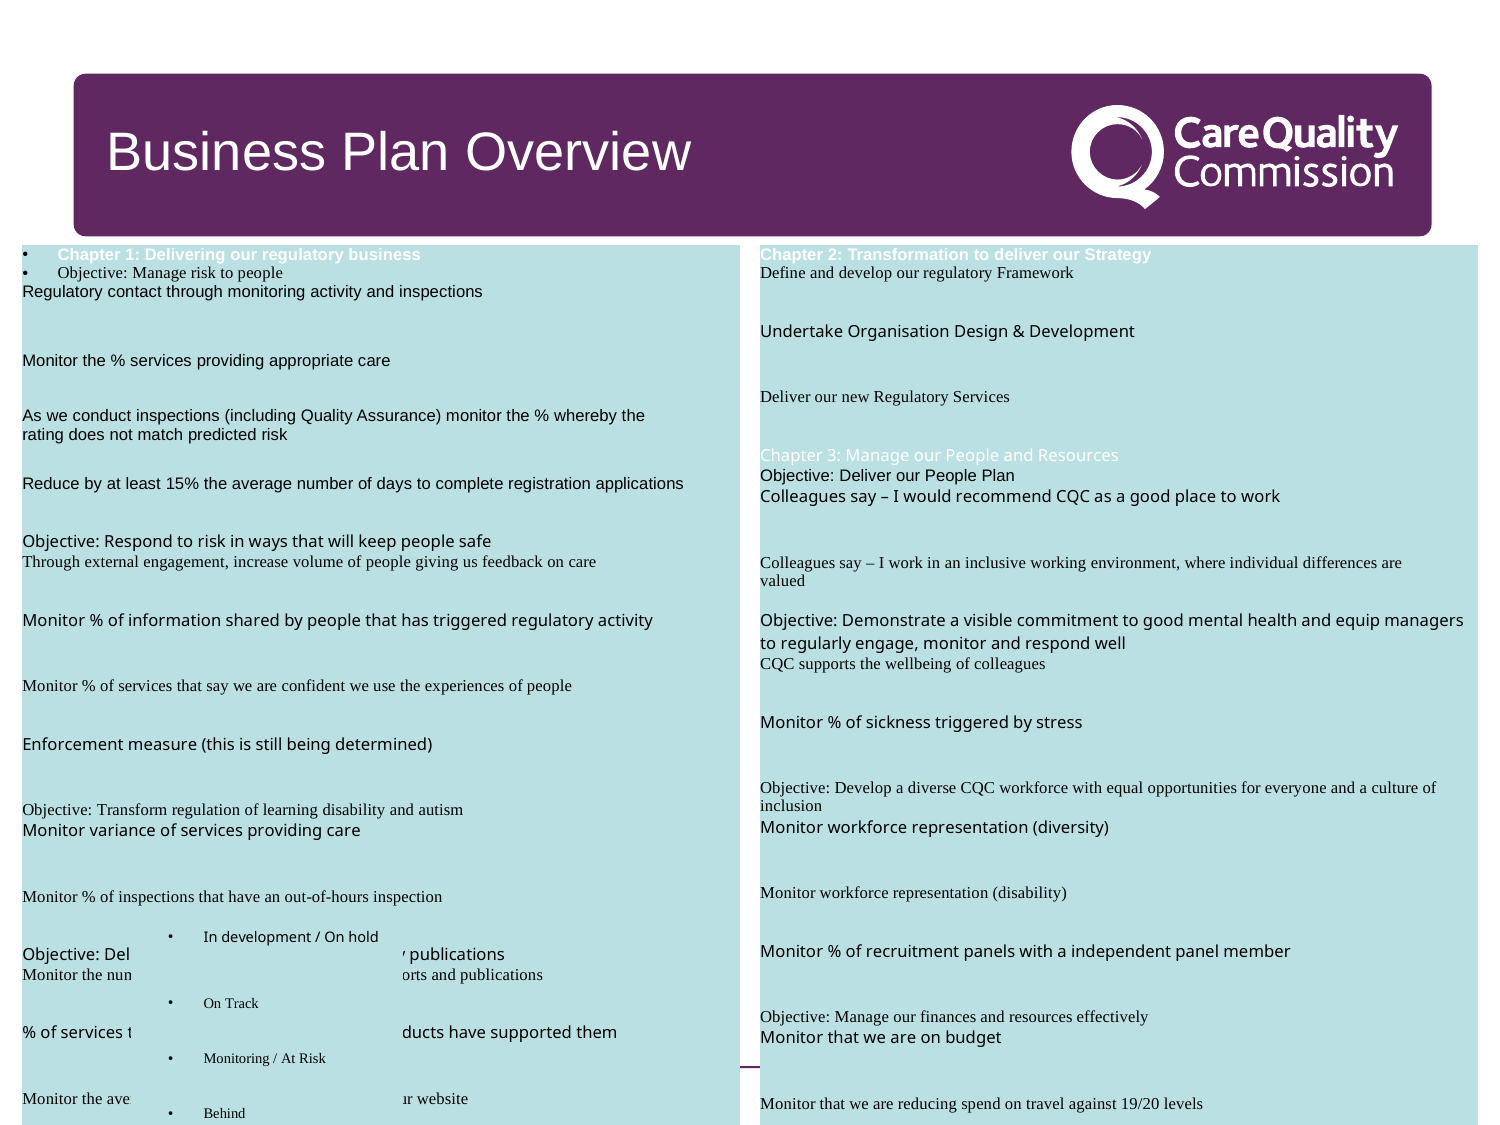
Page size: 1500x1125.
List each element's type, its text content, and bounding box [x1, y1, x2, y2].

table_cell Objective: Respond to risk in ways that will keep people safe [22, 530, 740, 553]
table_cell [688, 819, 740, 887]
table_cell Monitor the average age of our assessment outputs on our website [22, 1089, 131, 1125]
table_cell Monitor % of services that say we are confident we use the experiences of people [22, 677, 688, 732]
table_cell Objective: Deliver our independent voice and key publications [22, 943, 131, 966]
table_cell Monitor workforce representation (diversity) [760, 815, 1424, 884]
table_header [131, 927, 168, 995]
table_cell CQC supports the wellbeing of colleagues [760, 655, 1424, 710]
table_cell Monitor % of inspections that have an out-of-hours inspection [22, 887, 688, 943]
table_cell [688, 966, 740, 1021]
table_cell [131, 1051, 168, 1106]
table_cell [688, 406, 740, 475]
table_cell Monitor the % services providing appropriate care [22, 351, 688, 406]
table_cell [1424, 815, 1478, 884]
table_cell Objective: Transform regulation of learning disability and autism [22, 800, 740, 819]
table_cell [1424, 264, 1478, 319]
table_cell [688, 887, 740, 943]
table_cell [1424, 553, 1478, 609]
table_cell Reduce by at least 15% the average number of days to complete registration applications [22, 475, 688, 530]
table_cell Chapter 3: Manage our People and Resources [760, 443, 1478, 466]
table_cell [1424, 485, 1478, 553]
table_cell % of services that say our independent voice products have supported them [22, 1021, 131, 1089]
table_cell Colleagues say – I would recommend CQC as a good place to work [760, 485, 1424, 553]
table_cell Objective: Deliver our independent voice and key publications [403, 943, 740, 966]
table_cell [1424, 710, 1478, 778]
table_cell [688, 351, 740, 406]
table_cell Colleagues say – I work in an inclusive working environment, where individual differences are valued [760, 553, 1424, 609]
table_header In development / On hold [168, 927, 403, 995]
table_cell Monitor % of sickness triggered by stress [760, 710, 1424, 778]
table_cell % of services that say our independent voice products have supported them [403, 1021, 688, 1089]
table_cell Deliver our new Regulatory Services [760, 388, 1424, 443]
table_cell [1424, 1094, 1478, 1125]
table_cell Enforcement measure (this is still being determined) [22, 732, 688, 800]
table_cell [688, 553, 740, 608]
table_cell On Track [168, 995, 403, 1051]
table_cell Monitor workforce representation (disability) [760, 884, 1424, 939]
table_cell [1424, 388, 1478, 443]
table_cell Objective: Manage our finances and resources effectively [760, 1007, 1478, 1026]
table_cell [688, 283, 740, 351]
table_cell Objective: Manage risk to people [22, 264, 740, 283]
table_cell Monitor the average age of our assessment outputs on our website [403, 1089, 688, 1125]
table_cell [688, 1089, 740, 1125]
table_cell Monitor variance of services providing care [22, 819, 688, 887]
table_cell Monitor the number of people who access our major reports and publications [403, 966, 688, 1021]
title Business Plan Overview [106, 79, 1022, 229]
table_cell Monitoring / At Risk [168, 1051, 403, 1106]
table_header Chapter 2: Transformation to deliver our Strategy [760, 245, 1478, 264]
table_cell [688, 732, 740, 800]
table_cell [688, 475, 740, 530]
table_cell [1424, 655, 1478, 710]
table_cell Define and develop our regulatory Framework [760, 264, 1424, 319]
table_cell [1424, 884, 1478, 939]
table_cell [688, 677, 740, 732]
table_cell Monitor % of recruitment panels with a independent panel member [760, 939, 1424, 1007]
table_cell [688, 1021, 740, 1089]
table_cell Objective: Deliver our People Plan [760, 466, 1478, 485]
table_cell As we conduct inspections (including Quality Assurance) monitor the % whereby the rating does not match predicted risk [22, 406, 688, 475]
table_cell Regulatory contact through monitoring activity and inspections [22, 283, 688, 351]
table_cell [1424, 319, 1478, 388]
table_cell Behind [168, 1106, 403, 1125]
table_cell Monitor that we are reducing spend on travel against 19/20 levels [760, 1094, 1424, 1125]
table_cell [688, 608, 740, 677]
table_cell [131, 995, 168, 1051]
table_cell Monitor % of information shared by people that has triggered regulatory activity [22, 608, 688, 677]
table_cell Objective: Develop a diverse CQC workforce with equal opportunities for everyone and a culture of inclusion [760, 778, 1478, 815]
table_cell Monitor the number of people who access our major reports and publications [22, 966, 131, 1021]
table_cell Monitor that we are on budget [760, 1026, 1424, 1094]
table_header Chapter 1: Delivering our regulatory business [22, 245, 740, 264]
table_cell [1424, 1026, 1478, 1094]
table_cell Through external engagement, increase volume of people giving us feedback on care [22, 553, 688, 608]
table_cell [131, 1106, 168, 1125]
table_cell Objective: Demonstrate a visible commitment to good mental health and equip managers to regularly engage, monitor and respond well [760, 609, 1478, 655]
table_cell [1424, 939, 1478, 1007]
table_cell Undertake Organisation Design & Development [760, 319, 1424, 388]
